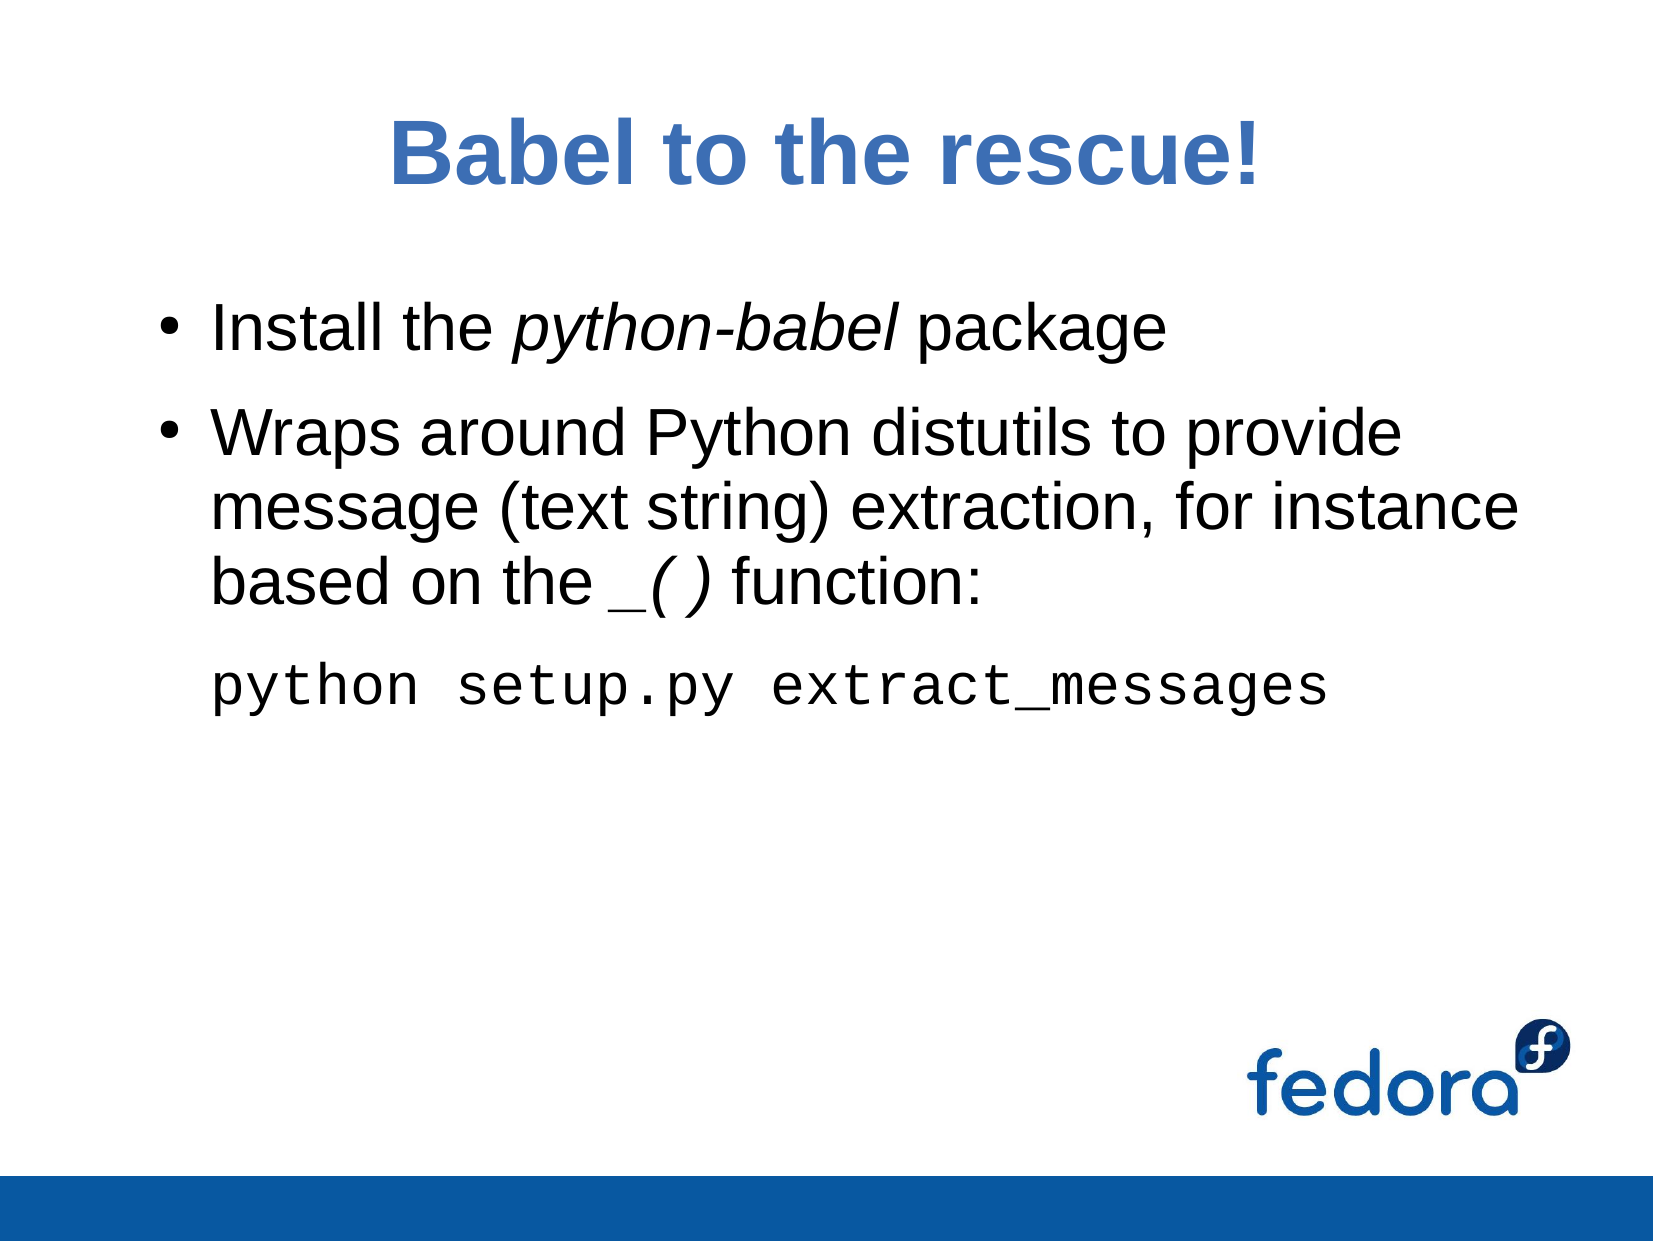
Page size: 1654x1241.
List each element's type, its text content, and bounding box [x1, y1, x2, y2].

list Install the python-babel package Wraps around Python distutils to provide message (text string) extraction, for instance based on the _( ) function: python setup.py extract_messages [82, 290, 1571, 1095]
title Babel to the rescue! [82, 56, 1571, 250]
picture [0, 1176, 1653, 1241]
picture [1237, 1010, 1576, 1125]
